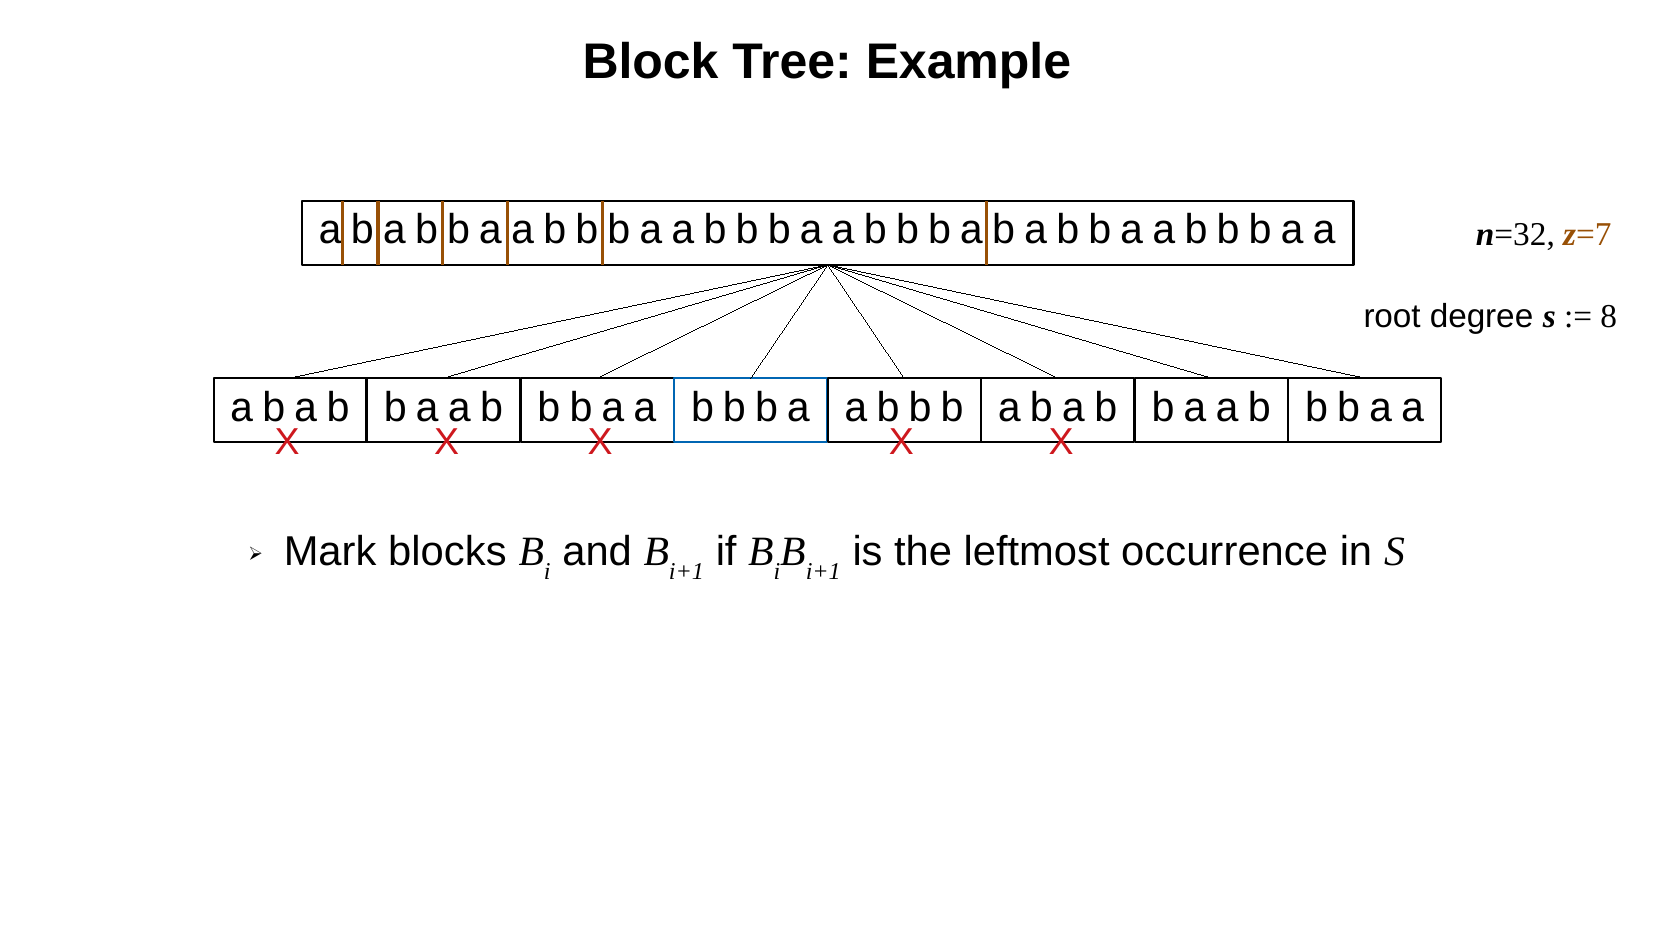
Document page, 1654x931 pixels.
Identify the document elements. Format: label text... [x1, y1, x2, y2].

text_box ababbaabbbaabbbaabbbababbaabbbaa [380, 200, 443, 265]
text_box Block Tree: Example [567, 0, 1087, 125]
text_box ababbaabbbaabbbaabbbababbaabbbaa [604, 200, 987, 265]
text_box n=32, z=7 [1461, 207, 1627, 260]
text_box ababbaabbbaabbbaabbbababbaabbbaa [444, 200, 508, 265]
text_box abbb [827, 377, 980, 443]
text_box ababbaabbbaabbbaabbbababbaabbbaa [302, 200, 343, 265]
text_box Mark blocks Bi and Bi+1 if BiBi+1 is the leftmost occurrence in S [233, 520, 1420, 593]
text_box ababbaabbbaabbbaabbbababbaabbbaa [509, 200, 603, 265]
text_box bbaa [1288, 378, 1442, 443]
text_box ababbaabbbaabbbaabbbababbaabbbaa [988, 200, 1354, 265]
text_box abab [981, 378, 1134, 443]
text_box baab [367, 378, 520, 443]
text_box baab [1134, 377, 1287, 443]
text_box X [419, 412, 474, 470]
text_box root degree s := 8 [1348, 290, 1632, 343]
text_box bbba [674, 378, 827, 443]
text_box ababbaabbbaabbbaabbbababbaabbbaa [344, 200, 379, 265]
text_box X [874, 412, 929, 470]
text_box X [259, 412, 315, 470]
text_box X [1033, 412, 1089, 470]
text_box bbaa [520, 377, 673, 443]
text_box abab [213, 377, 366, 443]
text_box X [572, 412, 628, 470]
